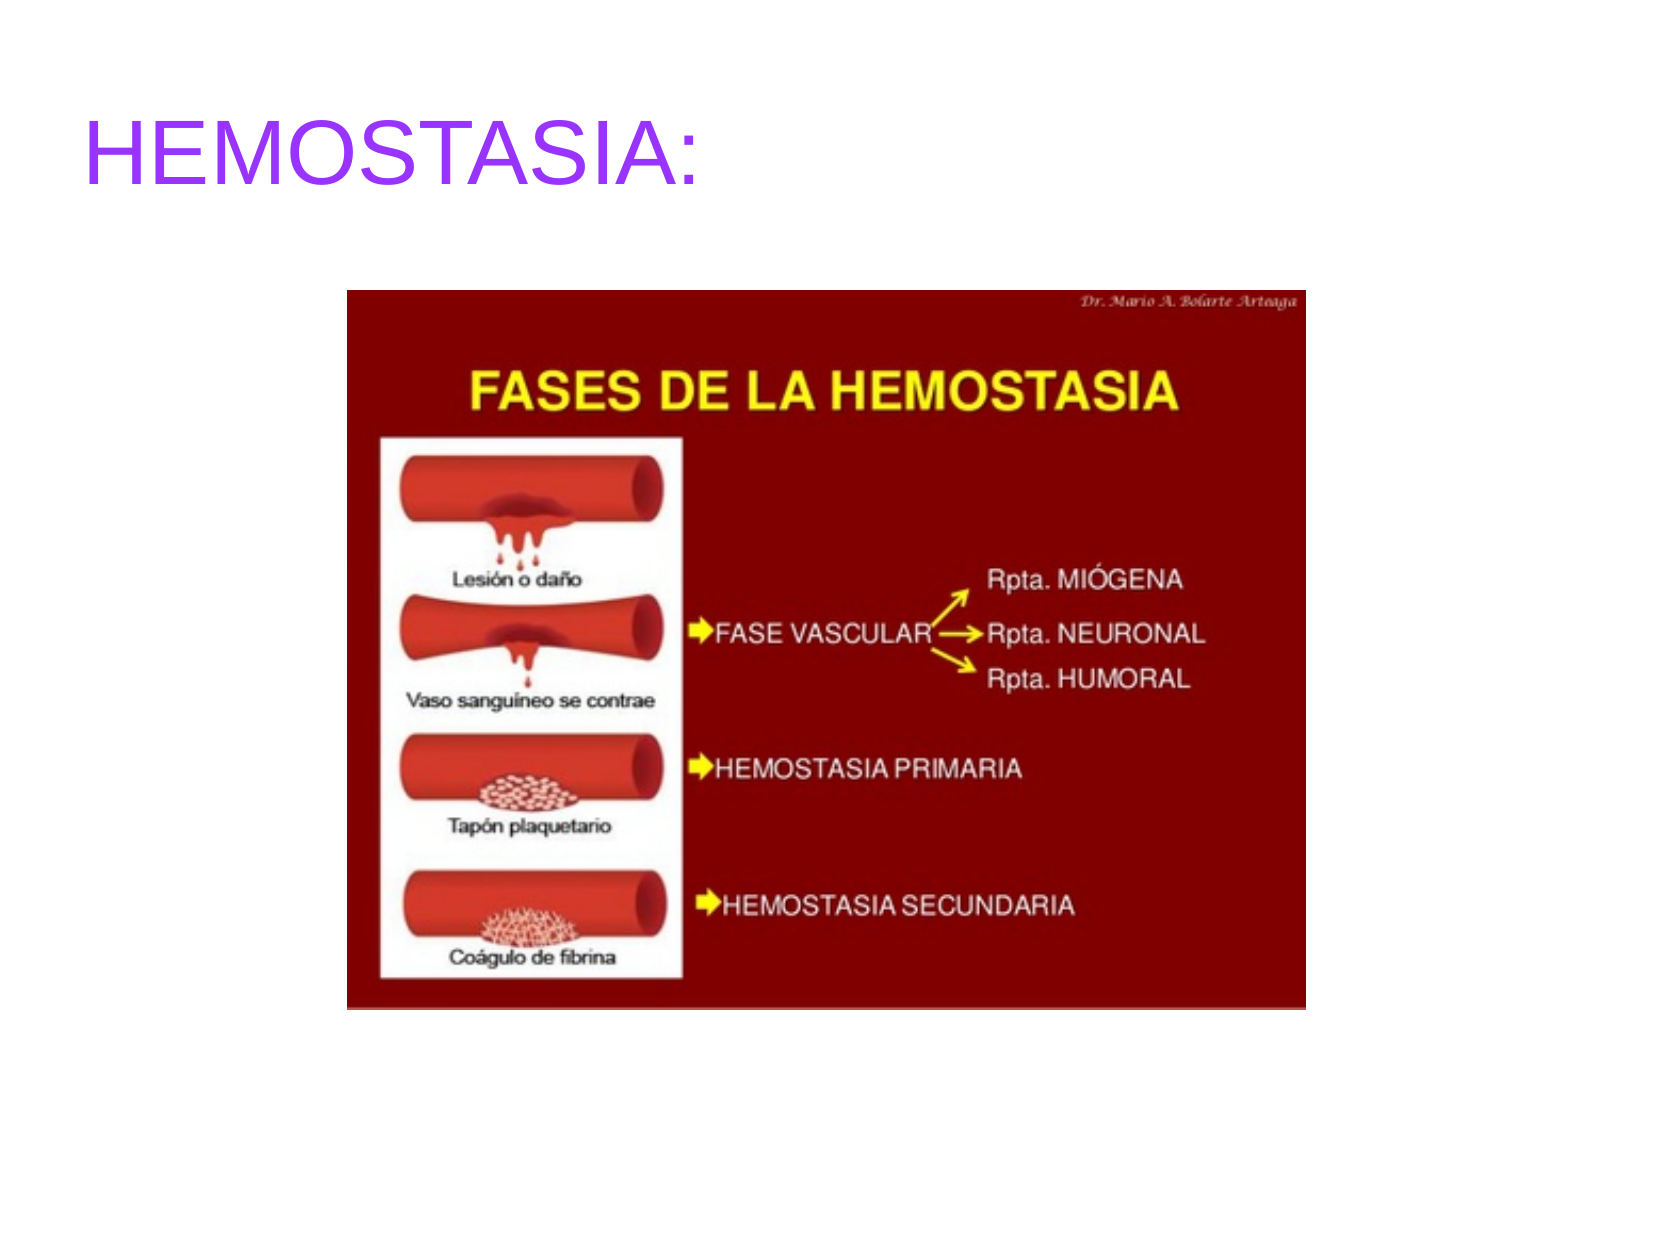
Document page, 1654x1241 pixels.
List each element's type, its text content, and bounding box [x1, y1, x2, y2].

picture [347, 290, 1306, 1010]
title HEMOSTASIA: [82, 49, 1571, 257]
